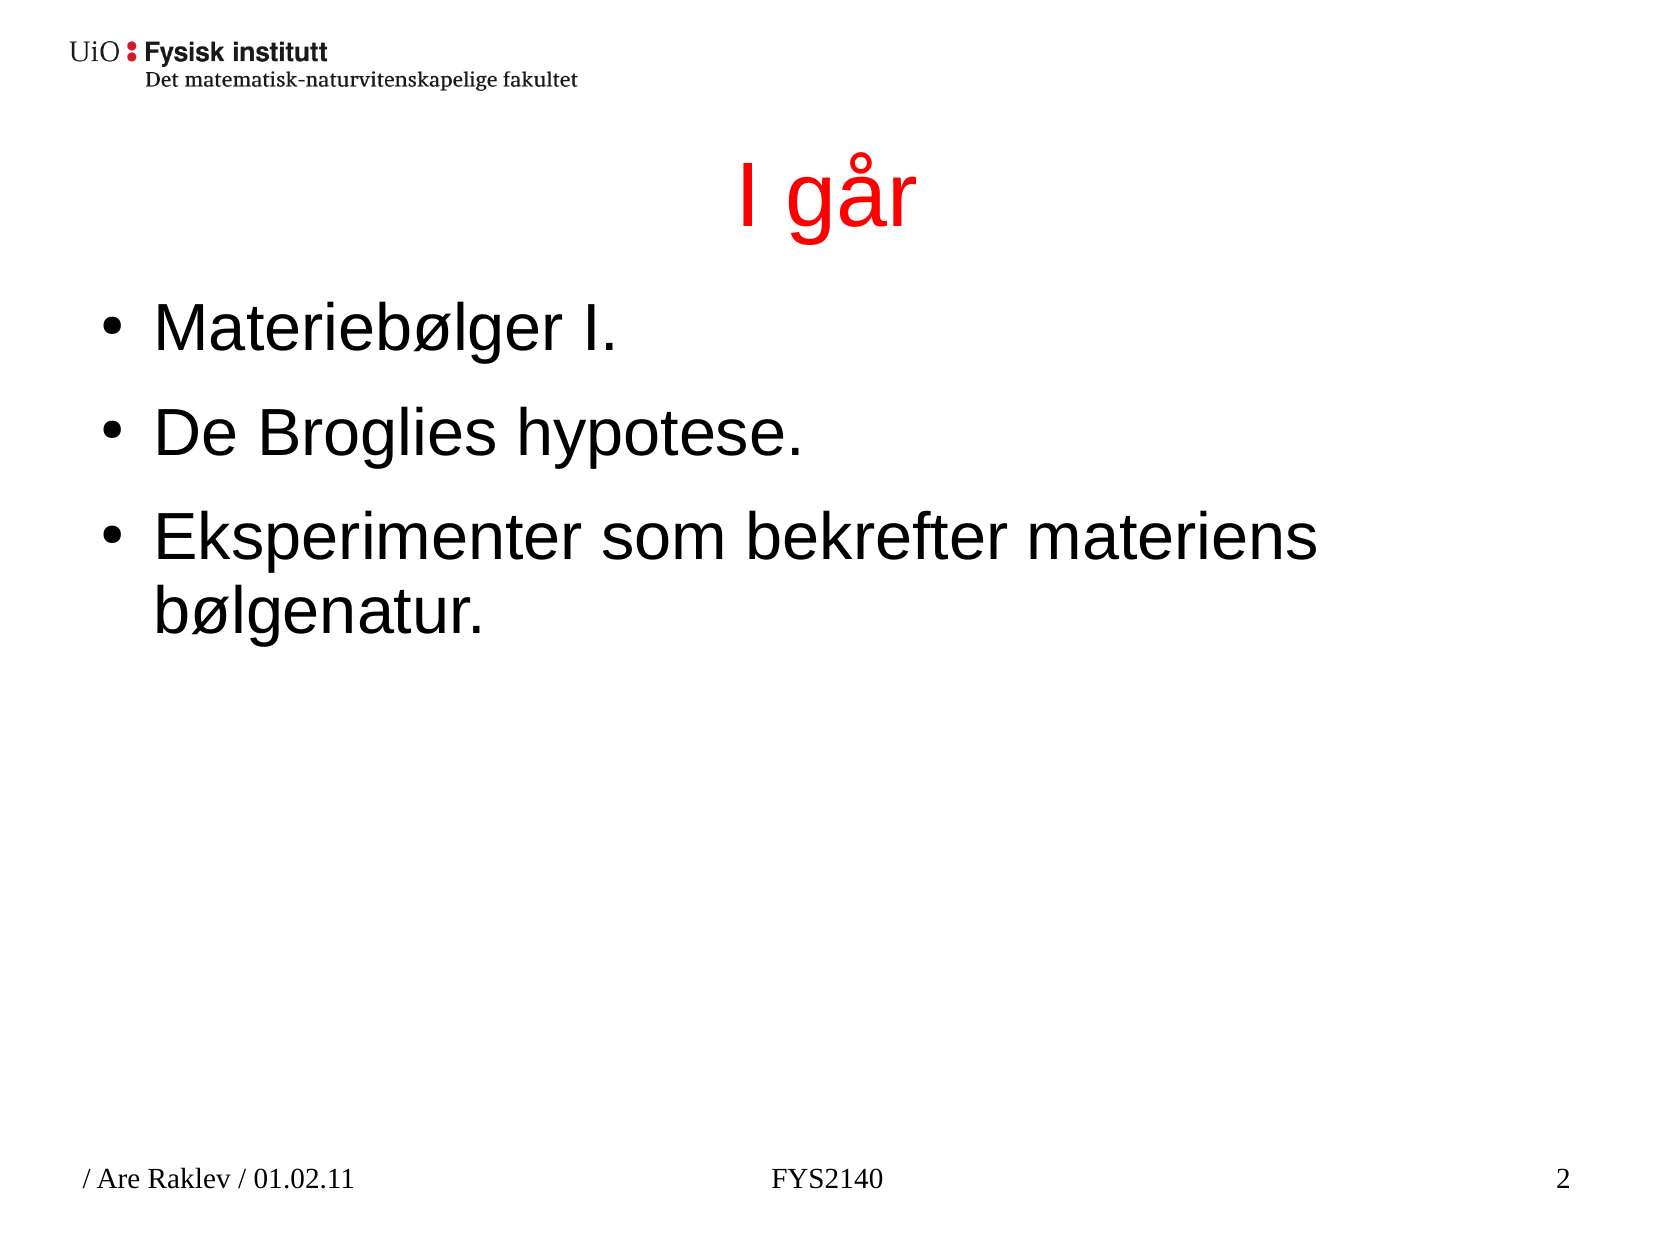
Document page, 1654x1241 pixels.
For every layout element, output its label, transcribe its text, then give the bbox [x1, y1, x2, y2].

list Materiebølger I. De Broglies hypotese. Eksperimenter som bekrefter materiens bølgenatur. [82, 290, 1613, 1094]
picture [68, 37, 581, 93]
title I går [82, 90, 1571, 290]
